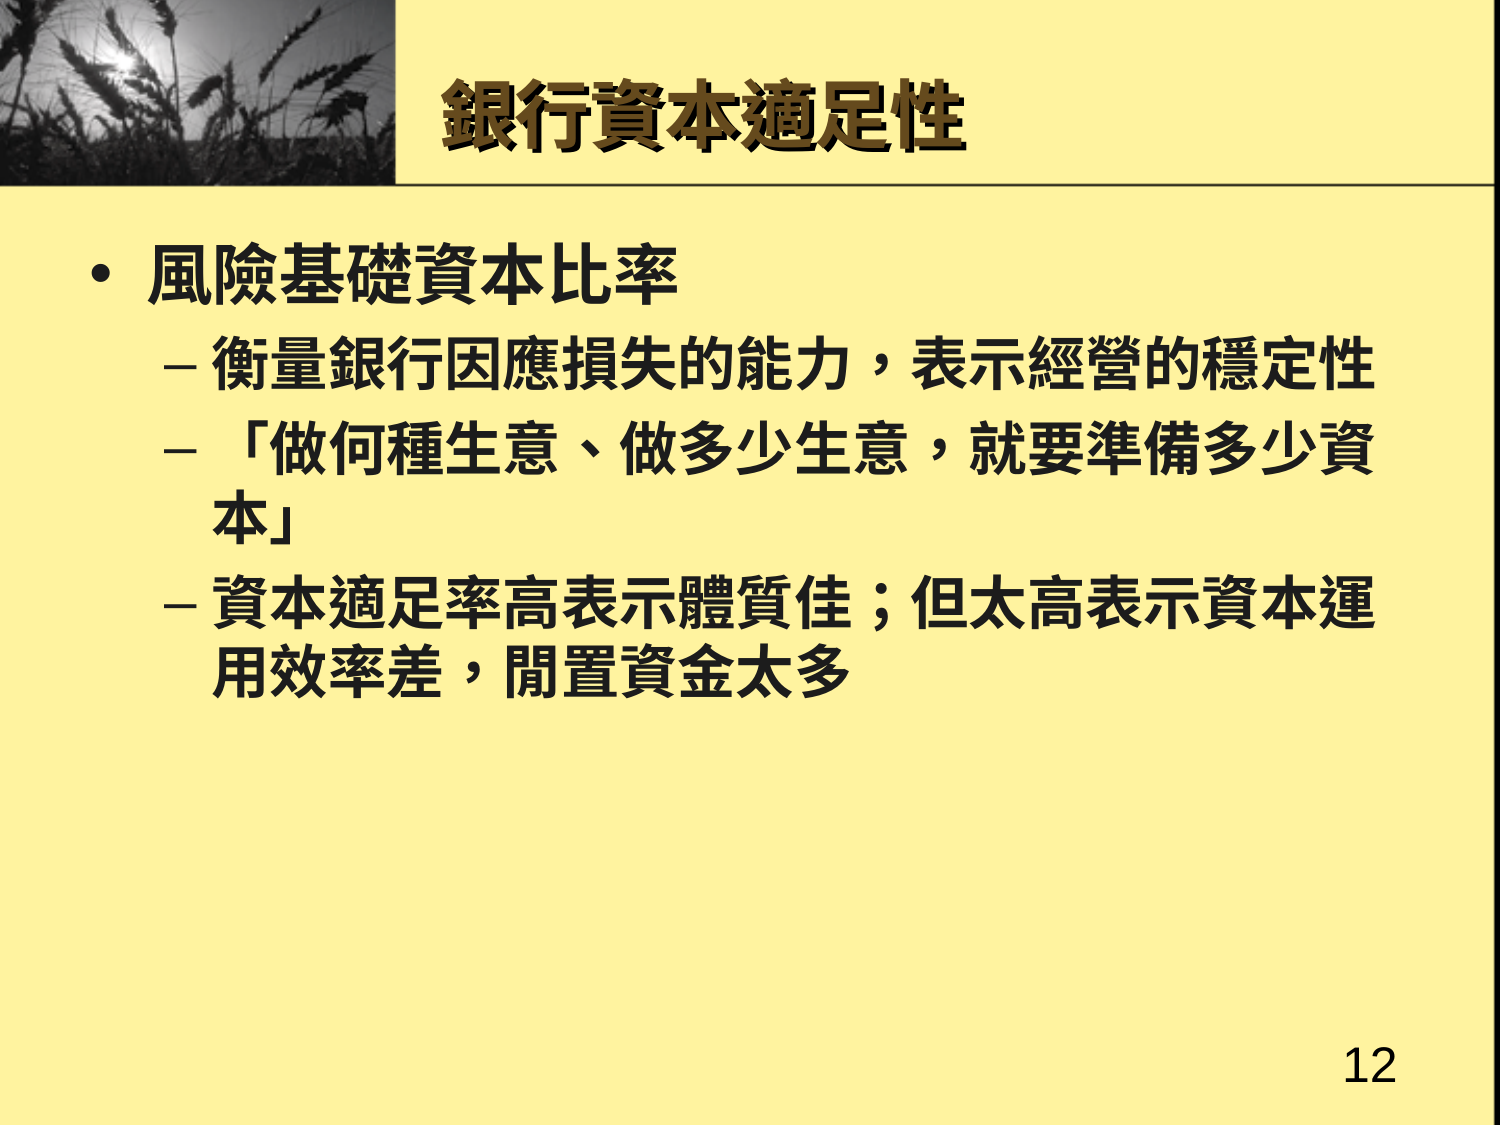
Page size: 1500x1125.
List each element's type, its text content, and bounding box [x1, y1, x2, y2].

title 銀行資本適足性 [424, 14, 1413, 211]
picture [0, 0, 1500, 1125]
list 風險基礎資本比率 衡量銀行因應損失的能力，表示經營的穩定性 「做何種生意、做多少生意，就要準備多少資本」 資本適足率高表示體質佳；但太高表示資本運用效率差，閒置資金太多 [75, 224, 1413, 976]
